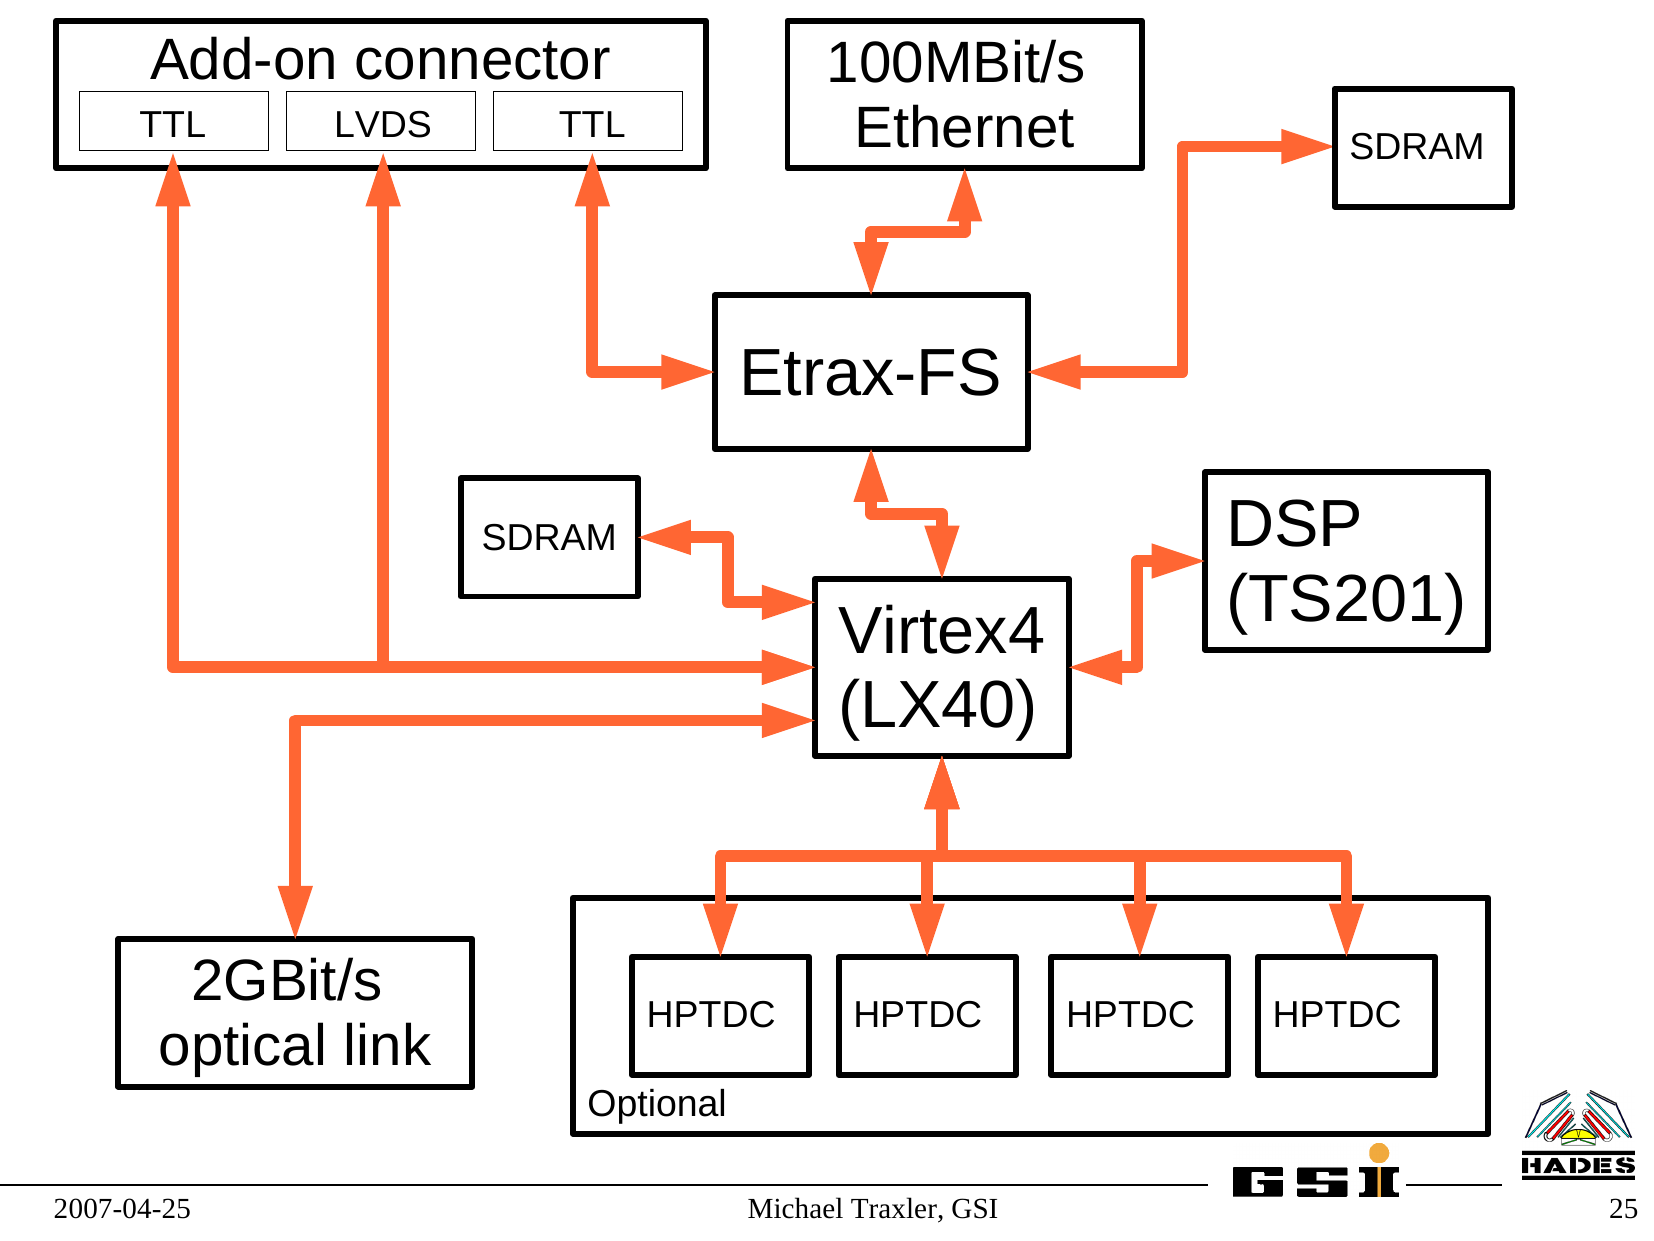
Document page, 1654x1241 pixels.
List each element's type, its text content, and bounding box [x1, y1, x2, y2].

text_box TTL [543, 100, 641, 154]
text_box Add-on connector [56, 19, 706, 100]
text_box SDRAM [1334, 118, 1500, 175]
text_box 100MBit/s Ethernet [787, 20, 1142, 169]
text_box HPTDC [1257, 986, 1417, 1044]
text_box Etrax-FS [714, 295, 1028, 449]
text_box Virtex4 (LX40) [814, 578, 1069, 756]
text_box HPTDC [838, 986, 998, 1044]
picture [1522, 1090, 1635, 1180]
text_box LVDS [319, 100, 447, 154]
text_box HPTDC [631, 986, 791, 1044]
picture [1233, 1143, 1399, 1197]
text_box SDRAM [460, 478, 638, 597]
text_box DSP (TS201) [1204, 472, 1489, 650]
text_box Optional [572, 1074, 742, 1132]
text_box 2GBit/s optical link [118, 938, 473, 1087]
text_box TTL [124, 100, 222, 154]
text_box HPTDC [1051, 986, 1211, 1044]
text_box [814, 572, 875, 578]
